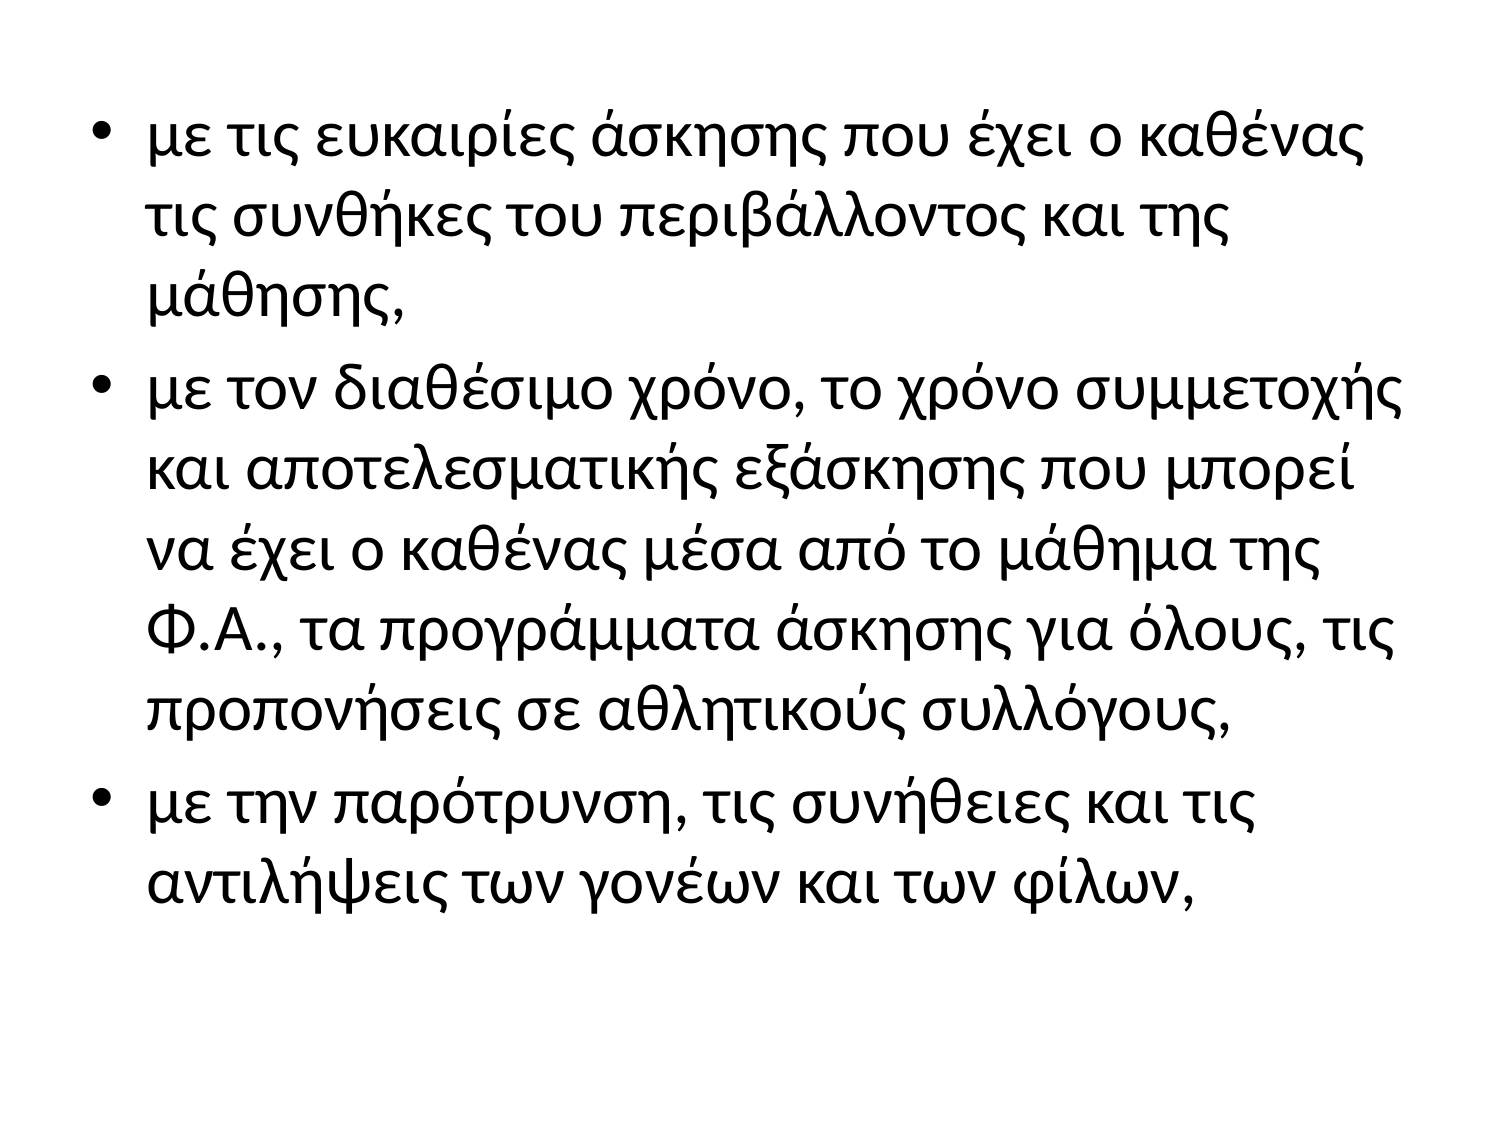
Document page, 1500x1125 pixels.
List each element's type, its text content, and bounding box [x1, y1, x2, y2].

list με τις ευκαιρίες άσκησης που έχει ο καθένας τις συνθήκες του περιβάλλοντος και της μάθησης, με τον διαθέσιμο χρόνο, το χρόνο συμμετοχής και αποτελεσματικής εξάσκησης που μπορεί να έχει ο καθένας μέσα από το μάθημα της Φ.Α., τα προγράμματα άσκησης για όλους, τις προπονήσεις σε αθλητικούς συλλόγους, με την παρότρυνση, τις συνήθειες και τις αντιλήψεις των γονέων και των φίλων, [75, 82, 1425, 1005]
